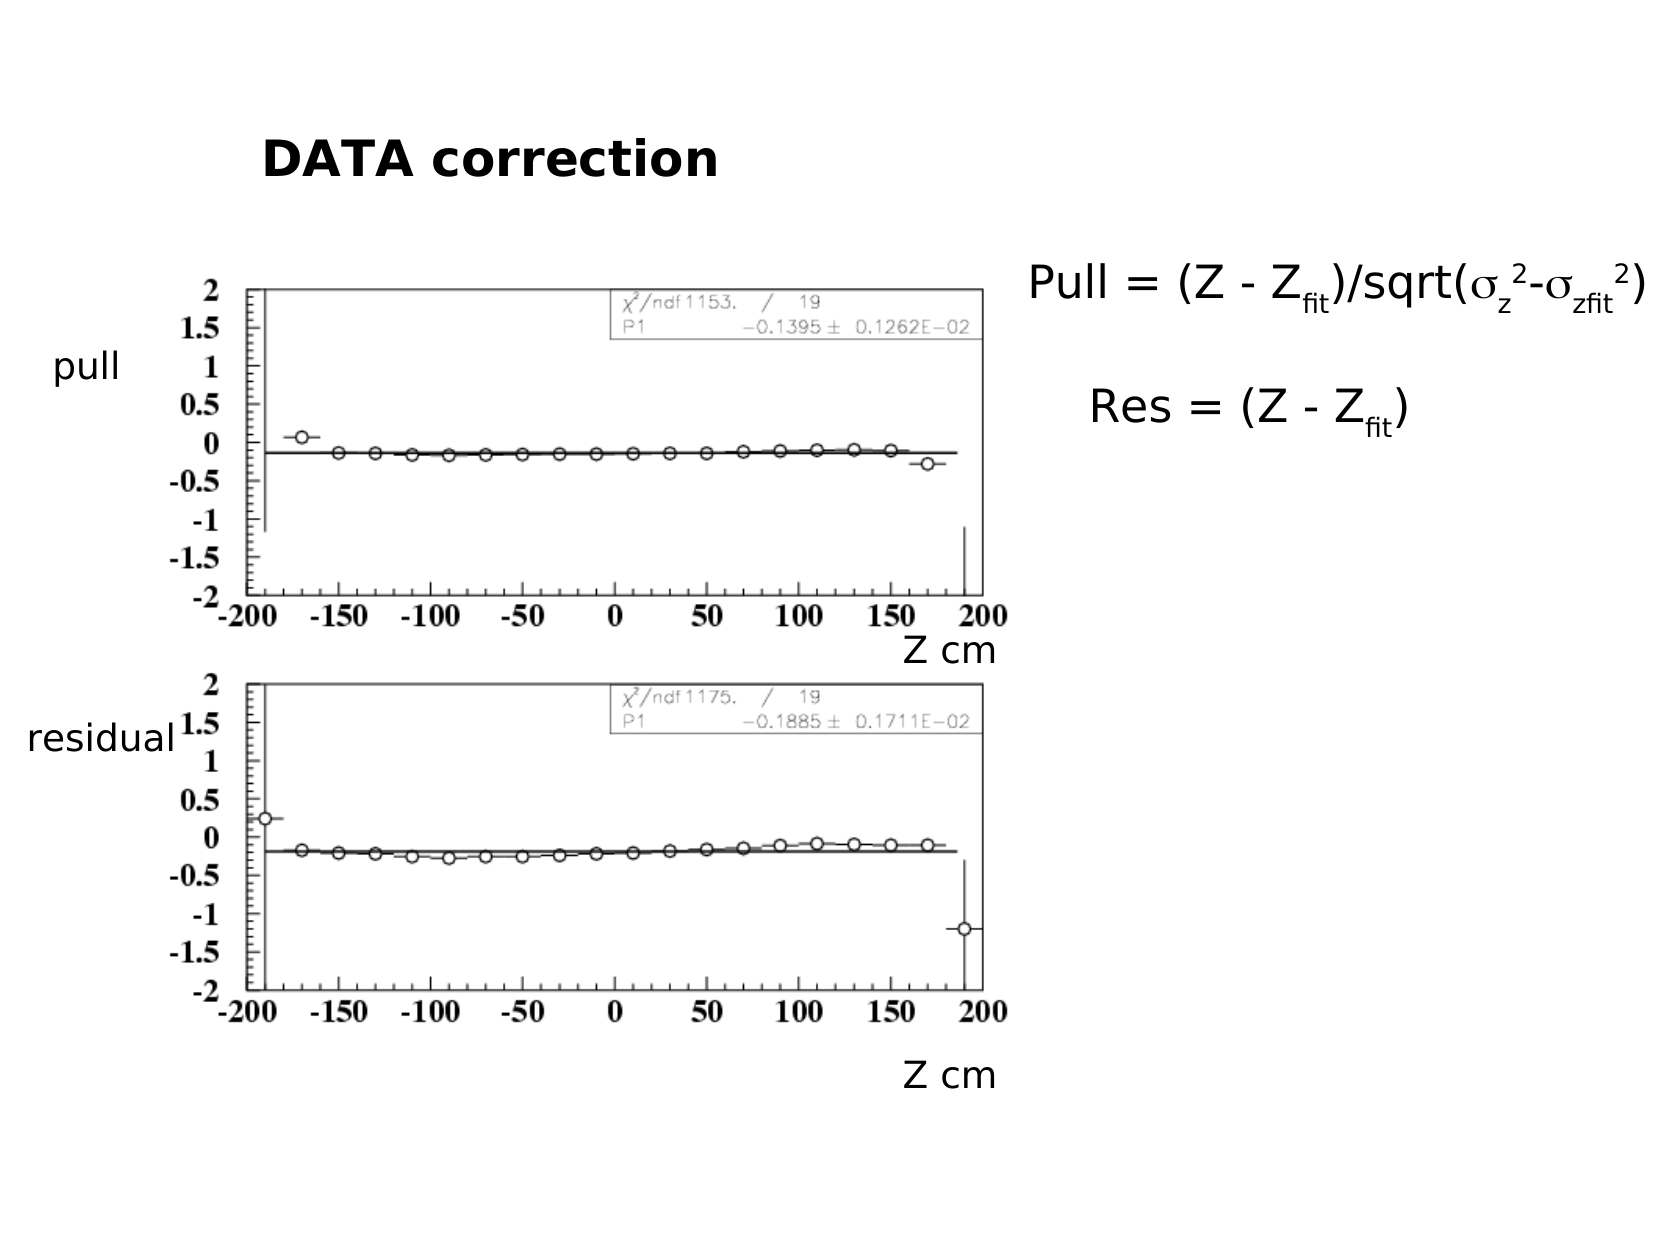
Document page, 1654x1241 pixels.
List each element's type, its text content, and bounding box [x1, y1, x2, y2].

text_box Z cm [887, 620, 1038, 680]
text_box Pull = (Z - Zfit)/sqrt(sz2-szfit2) [1012, 248, 1654, 332]
text_box Res = (Z - Zfit) [1073, 372, 1637, 452]
text_box Z cm [887, 1046, 1038, 1105]
picture [136, 201, 1023, 1088]
text_box residual [11, 709, 200, 768]
text_box DATA correction [246, 122, 810, 196]
text_box pull [37, 337, 188, 396]
